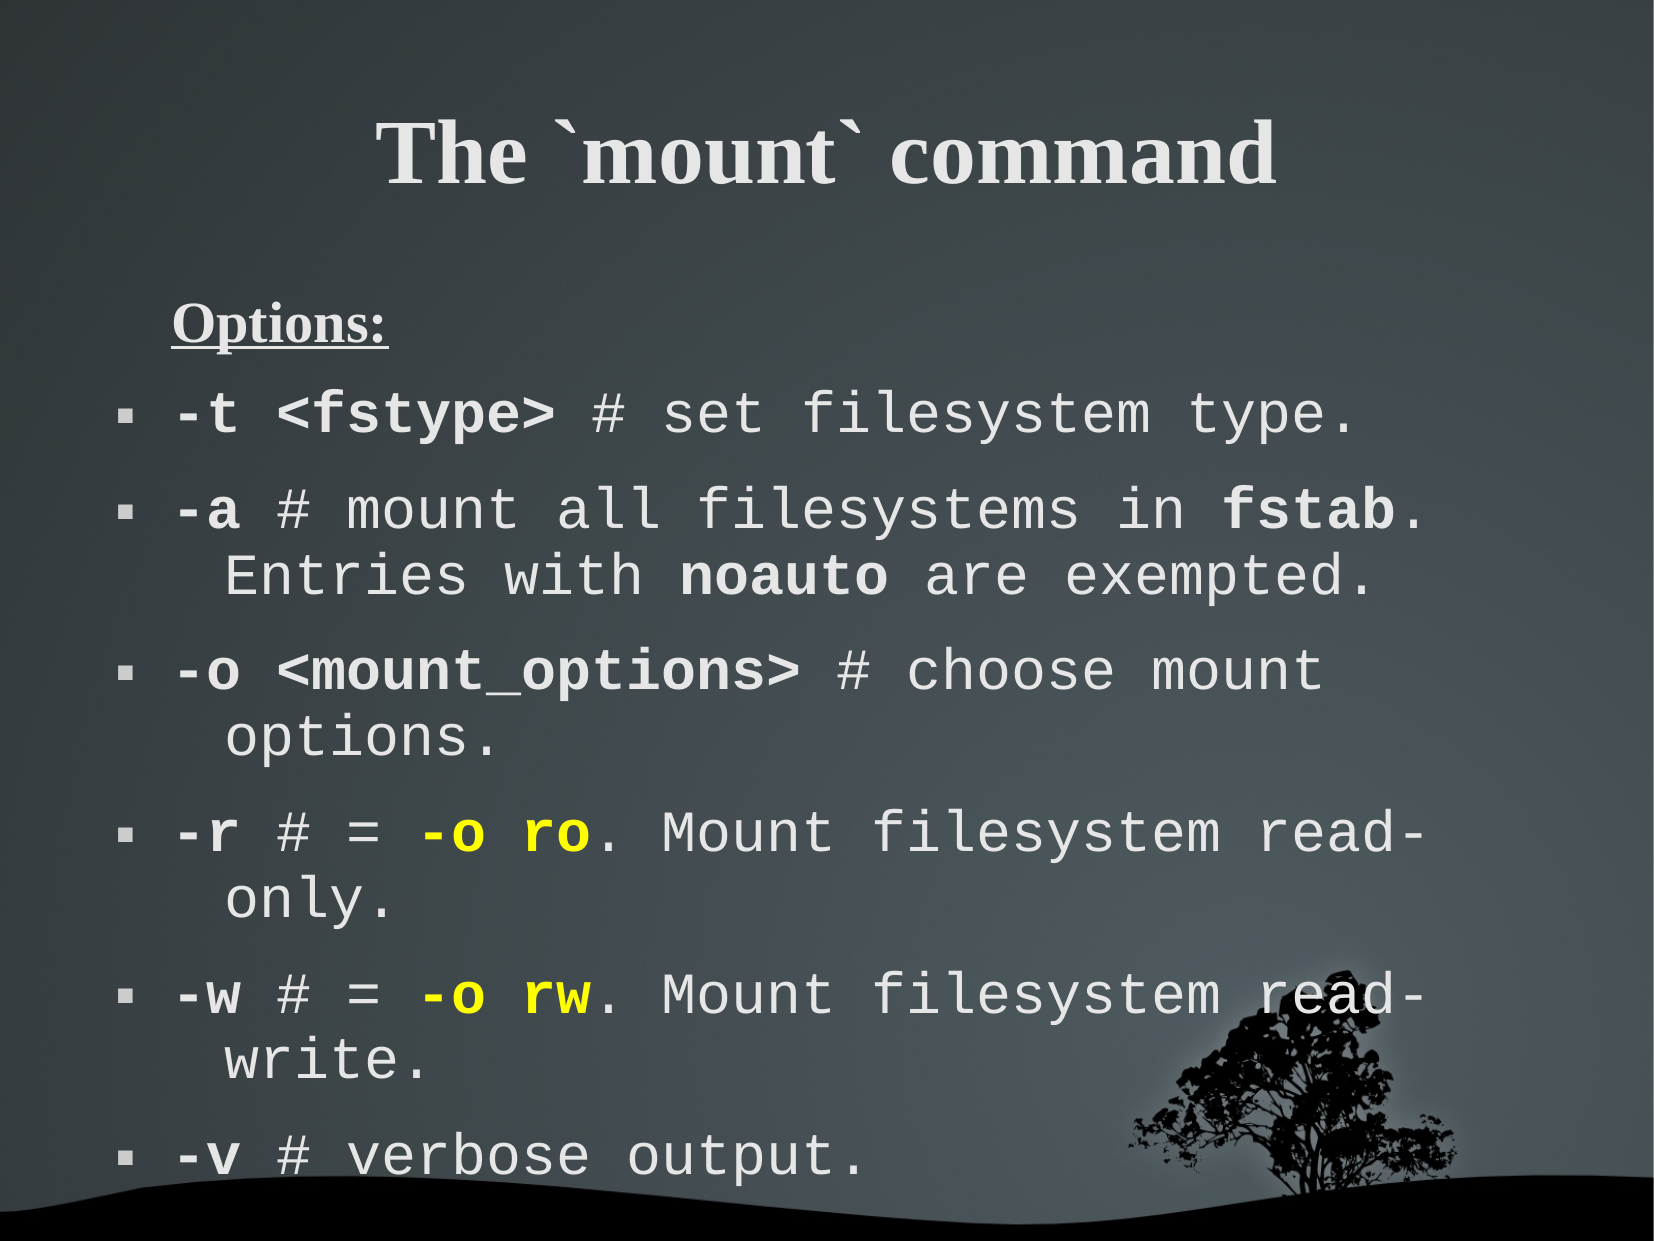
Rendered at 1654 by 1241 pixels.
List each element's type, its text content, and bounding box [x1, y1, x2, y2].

title The `mount` command [82, 49, 1572, 257]
picture [0, 0, 1654, 1241]
list Options: -t <fstype> # set filesystem type. -a # mount all filesystems in fstab. Entries with noauto are exempted. -ο <mount_options> # choose mount options. -r # = -o ro. Mount filesystem read-only. -w # = -o rw. Mount filesystem read-write. -v # verbose output. [82, 290, 1571, 1217]
